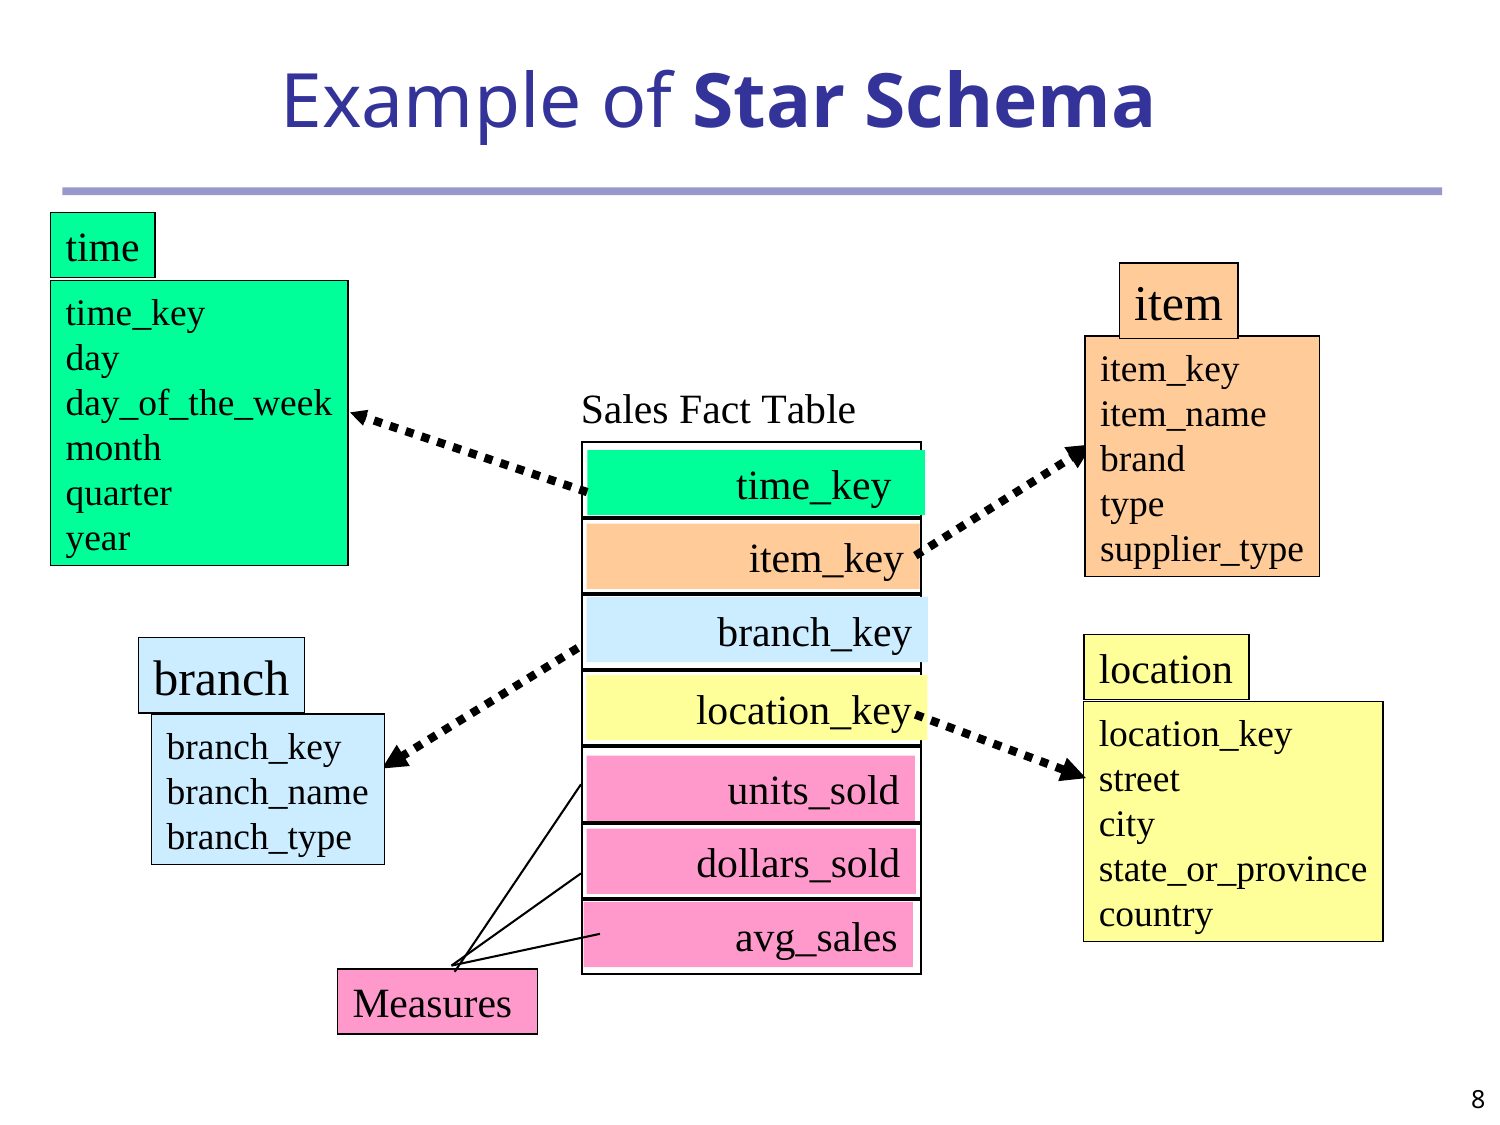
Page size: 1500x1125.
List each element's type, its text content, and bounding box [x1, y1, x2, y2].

text_box time_key [587, 450, 925, 516]
text_box units_sold [586, 755, 915, 821]
list [1053, 274, 1463, 982]
text_box dollars_sold [586, 828, 916, 894]
text_box item_key [586, 523, 920, 589]
text_box avg_sales [583, 901, 913, 968]
text_box Sales Fact Table [565, 373, 872, 440]
text_box branch_key [586, 596, 928, 663]
text_box time [50, 212, 155, 278]
text_box <number> [1187, 1050, 1500, 1125]
text_box Measures [337, 968, 538, 1034]
text_box time_key day day_of_the_week month quarter year [50, 280, 348, 566]
text_box location_key [586, 675, 928, 741]
text_box branch [138, 637, 305, 713]
text_box item [1119, 262, 1239, 339]
text_box branch_key branch_name branch_type [151, 714, 385, 865]
title Example of Star Schema [81, 44, 1357, 150]
text_box location [1083, 634, 1249, 700]
text_box item_key item_name brand type supplier_type [1084, 336, 1320, 577]
text_box location_key street city state_or_province country [1083, 701, 1384, 942]
